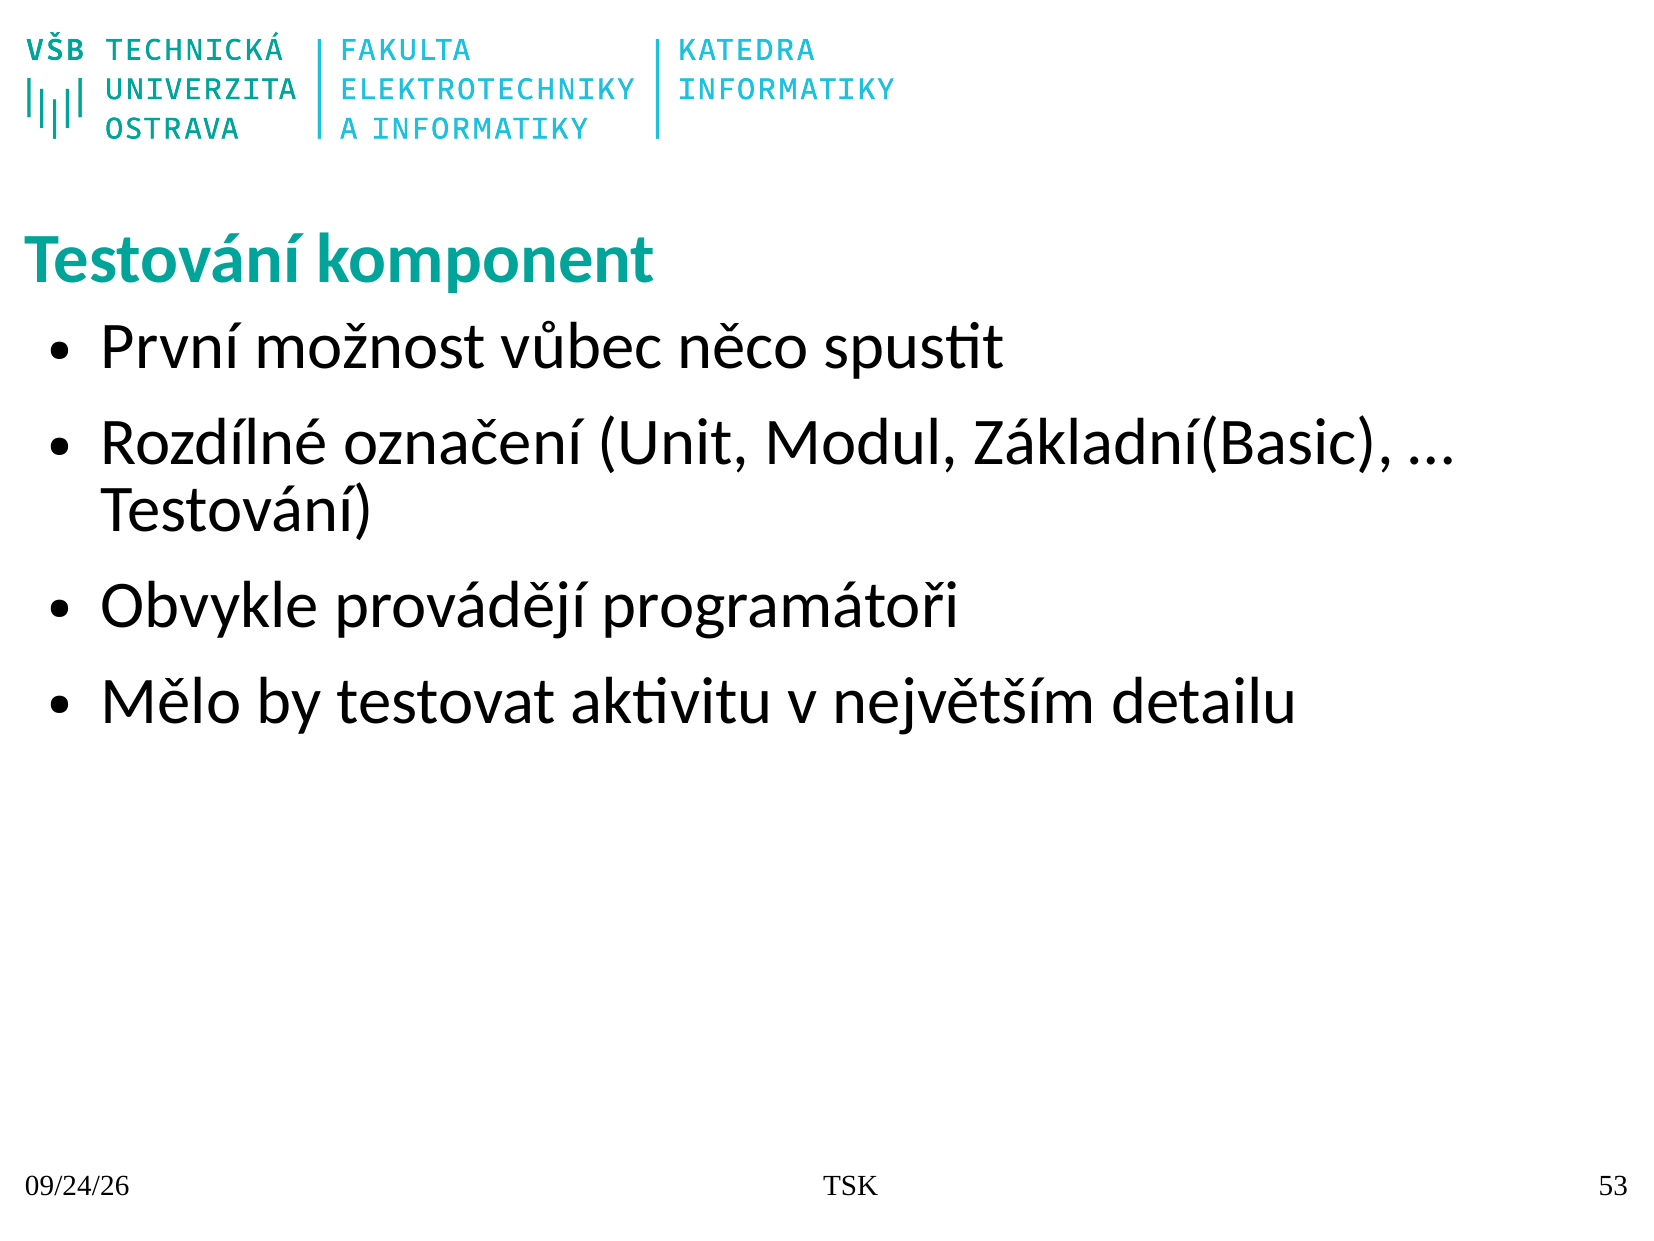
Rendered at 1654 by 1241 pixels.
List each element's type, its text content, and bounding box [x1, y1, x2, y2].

list První možnost vůbec něco spustit Rozdílné označení (Unit, Modul, Základní(Basic), … Testování) Obvykle provádějí programátoři Mělo by testovat aktivitu v největším detailu [30, 318, 1629, 1146]
picture [26, 31, 894, 139]
title Testování komponent [24, 169, 1629, 300]
